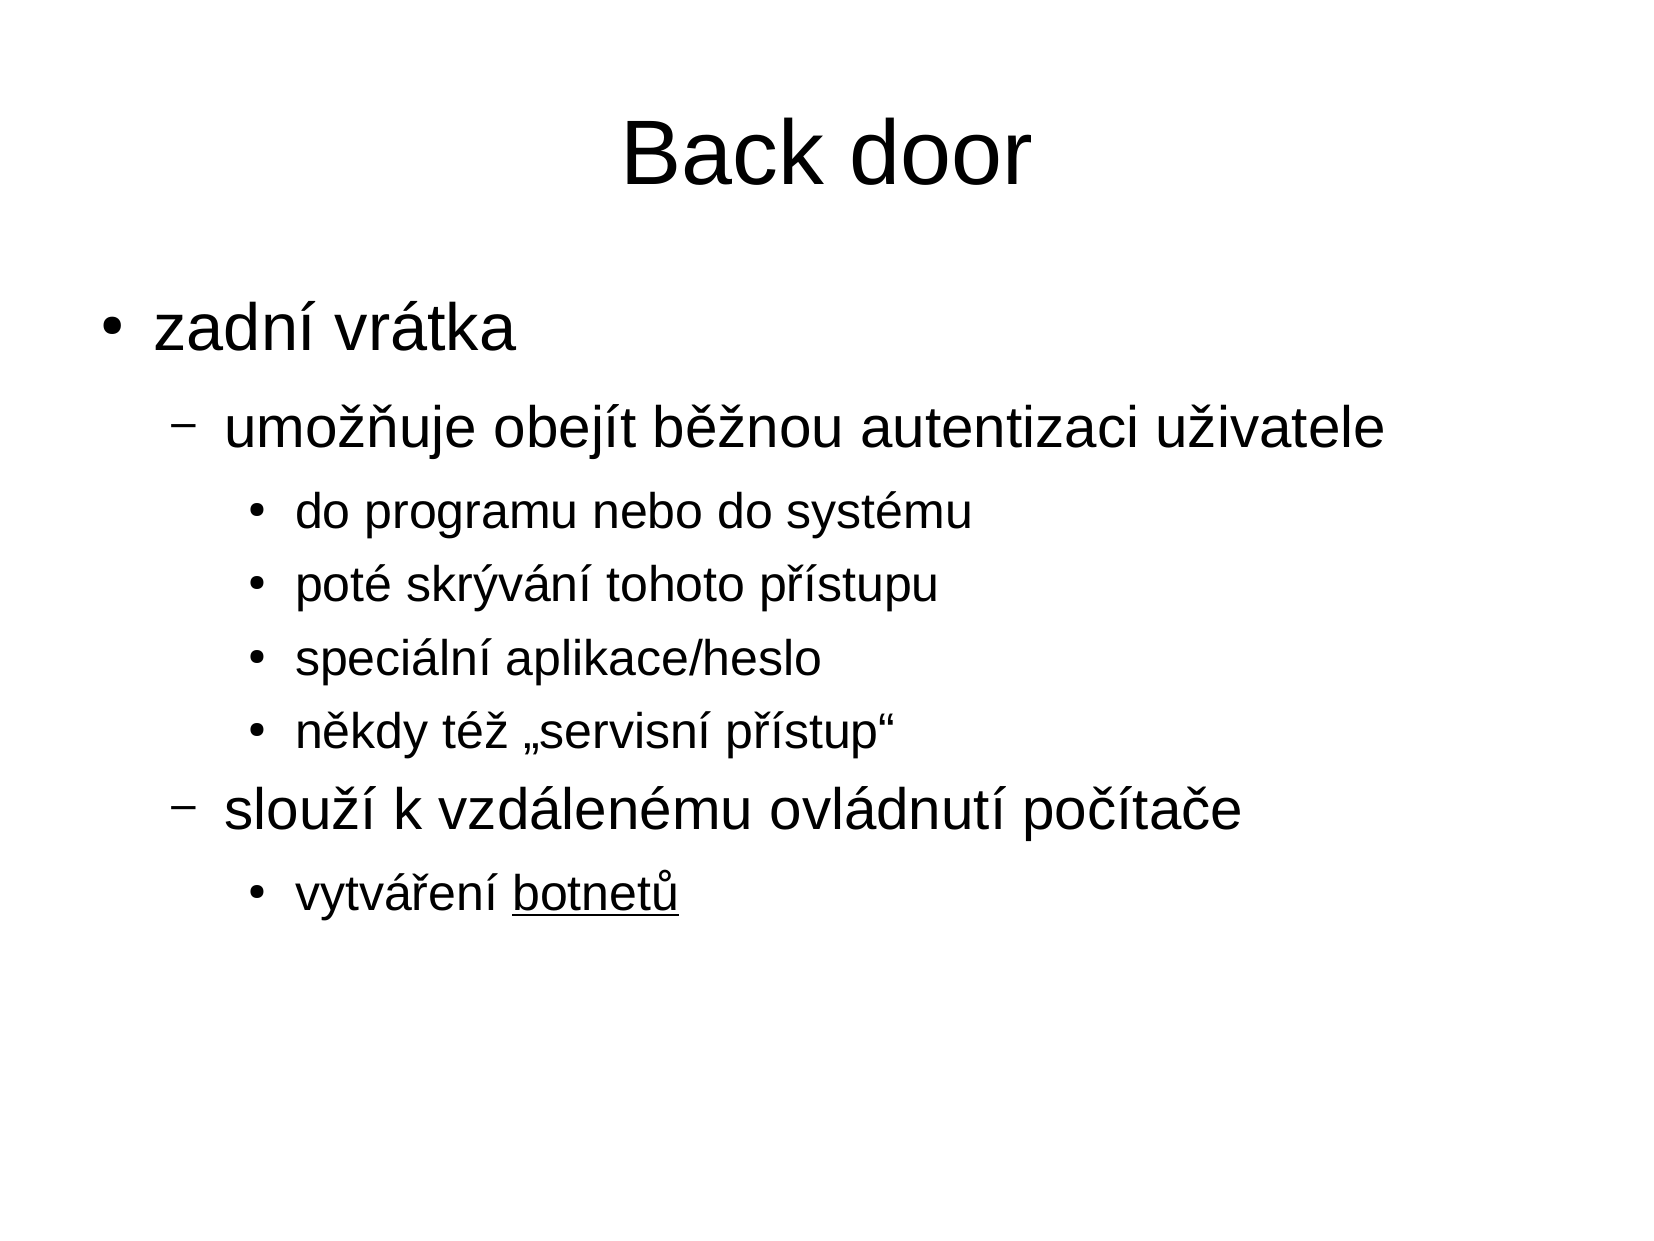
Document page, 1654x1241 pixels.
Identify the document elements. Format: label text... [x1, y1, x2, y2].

list zadní vrátka umožňuje obejít běžnou autentizaci uživatele do programu nebo do systému poté skrývání tohoto přístupu speciální aplikace/heslo někdy též „servisní přístup“ slouží k vzdálenému ovládnutí počítače vytváření botnetů [82, 290, 1571, 1109]
title Back door [82, 49, 1571, 257]
